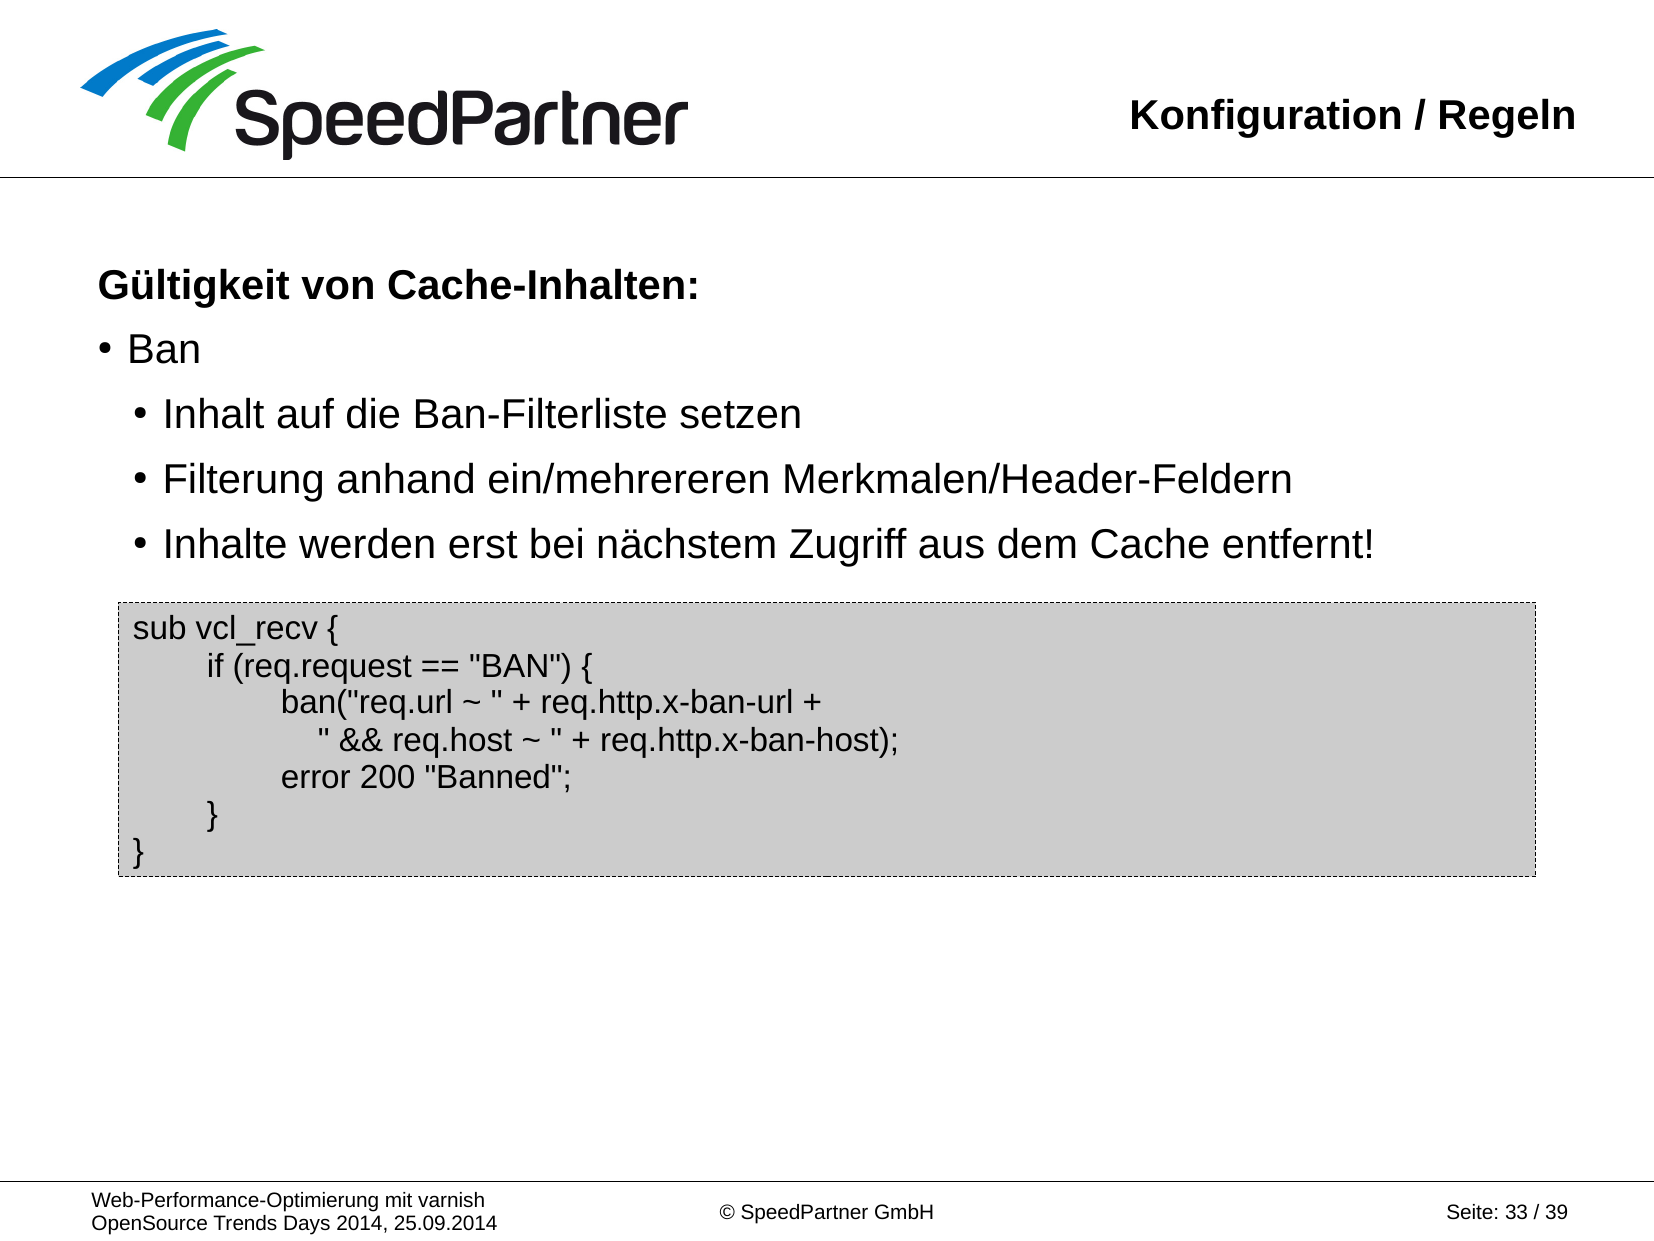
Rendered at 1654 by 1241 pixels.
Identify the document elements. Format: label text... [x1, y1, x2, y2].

text_box Gültigkeit von Cache-Inhalten: Ban Inhalt auf die Ban-Filterliste setzen Filterung anhand ein/mehrereren Merkmalen/Header-Feldern Inhalte werden erst bei nächstem Zugriff aus dem Cache entfernt! [82, 254, 1565, 1177]
text_box sub vcl_recv { if (req.request == "BAN") { ban("req.url ~ " + req.http.x-ban-url + " && req.host ~ " + req.http.x-ban-host); error 200 "Banned"; } } [118, 602, 1536, 877]
picture [80, 29, 688, 160]
title Konfiguration / Regeln [590, 70, 1577, 160]
